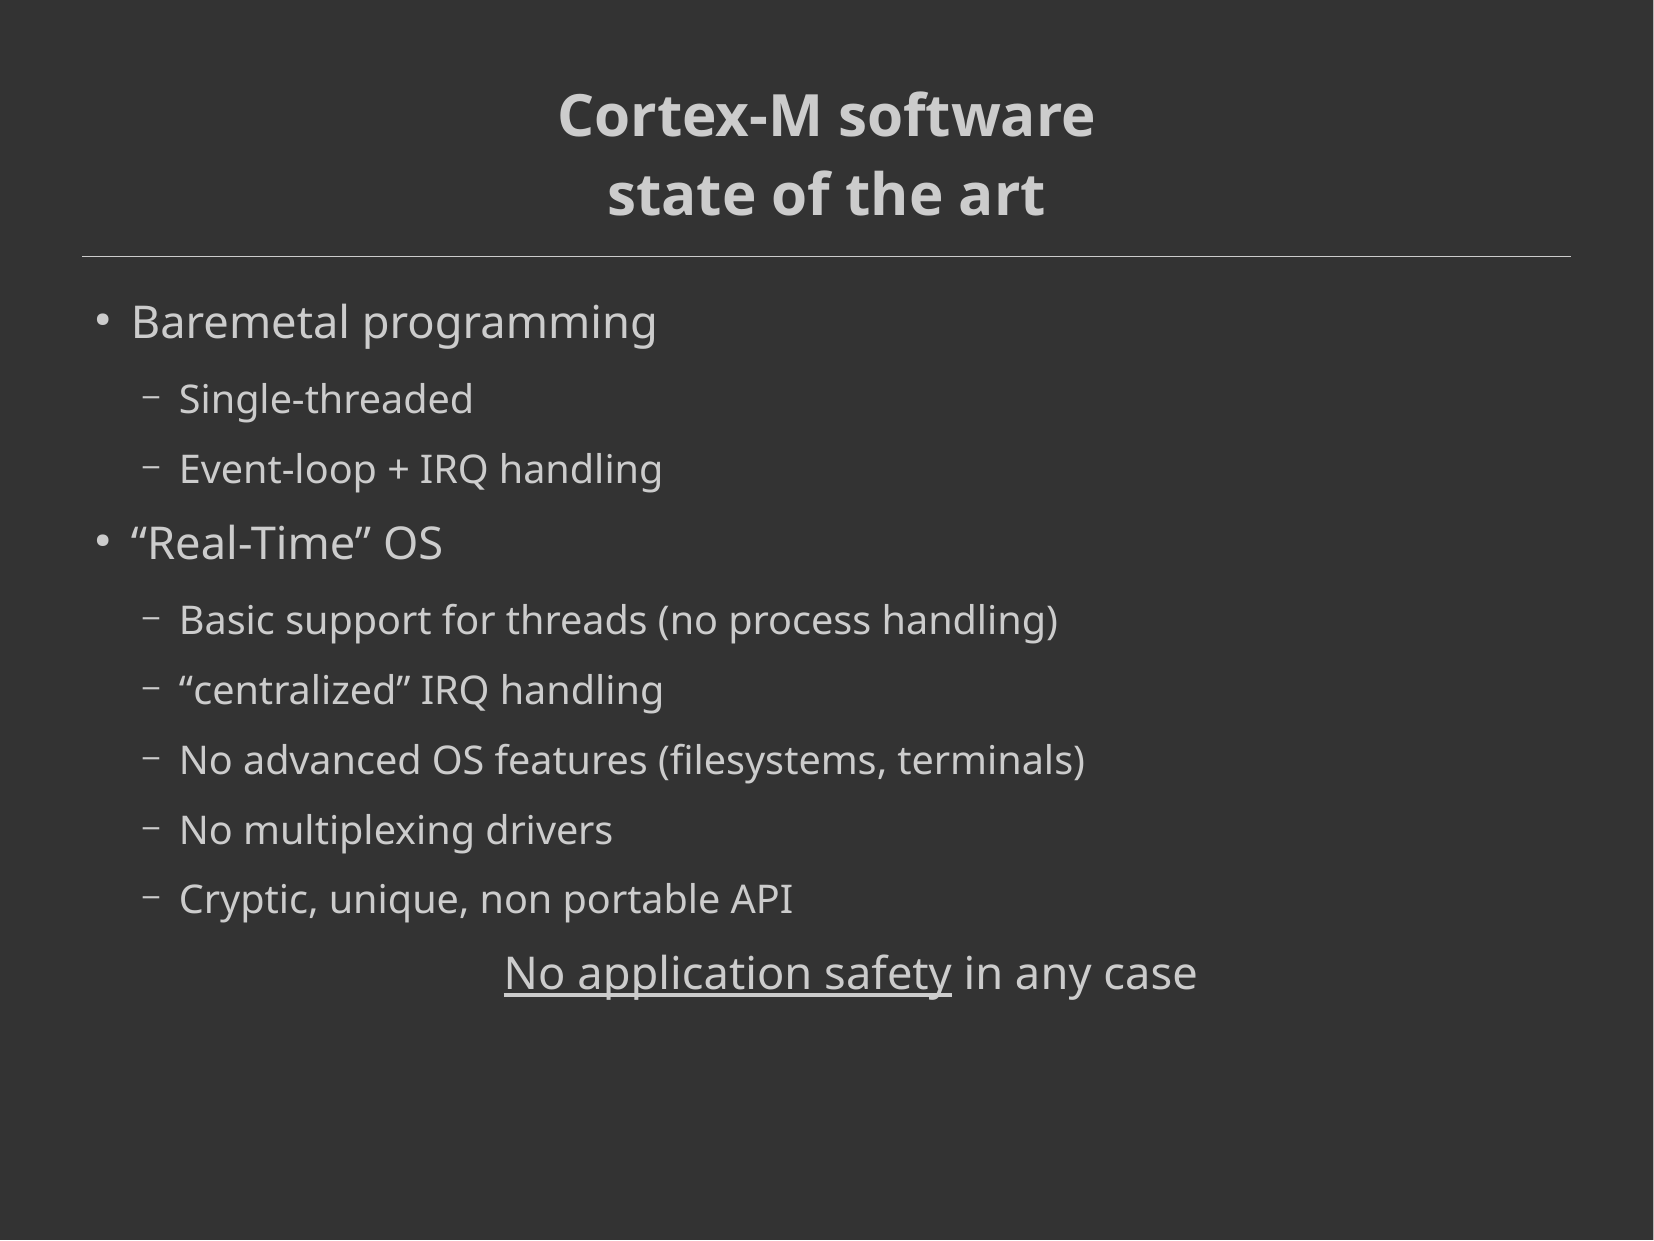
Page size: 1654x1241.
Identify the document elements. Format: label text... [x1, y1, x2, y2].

list Baremetal programming Single-threaded Event-loop + IRQ handling “Real-Time” OS Basic support for threads (no process handling) “centralized” IRQ handling No advanced OS features (filesystems, terminals) No multiplexing drivers Cryptic, unique, non portable API No application safety in any case [82, 290, 1571, 1010]
title Cortex-M software state of the art [82, 49, 1571, 257]
